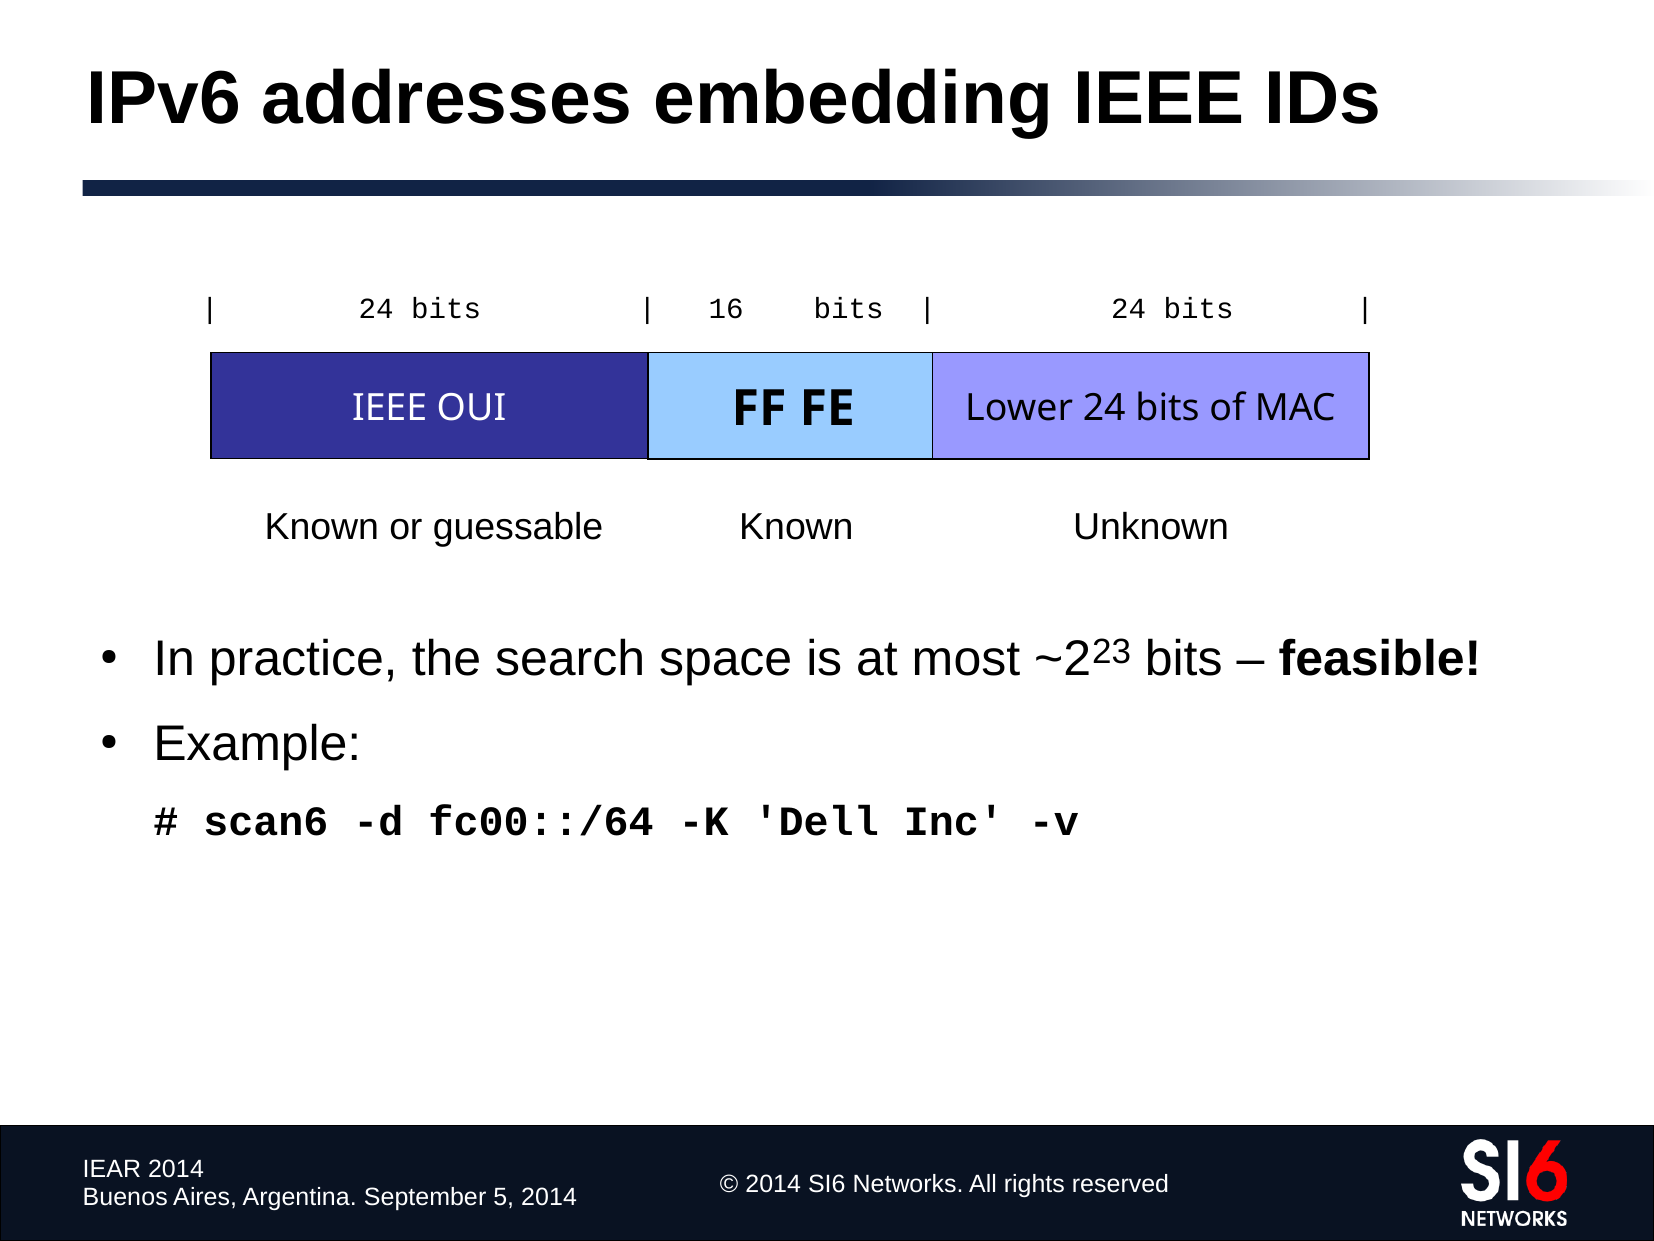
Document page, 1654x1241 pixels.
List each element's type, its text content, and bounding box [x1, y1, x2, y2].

text_box FF FE [647, 352, 932, 459]
text_box Lower 24 bits of MAC [932, 352, 1369, 459]
title IPv6 addresses embedding IEEE IDs [86, 30, 1576, 166]
text_box Known or guessable Known Unknown [239, 498, 1350, 556]
list In practice, the search space is at most ~223 bits – feasible! Example: # scan6 -d fc00::/64 -K 'Dell Inc' -v [82, 630, 1571, 1111]
text_box | 24 bits | 16 bits | 24 bits | [168, 281, 1411, 333]
text_box IEEE OUI [210, 352, 647, 459]
picture [1461, 1139, 1567, 1226]
